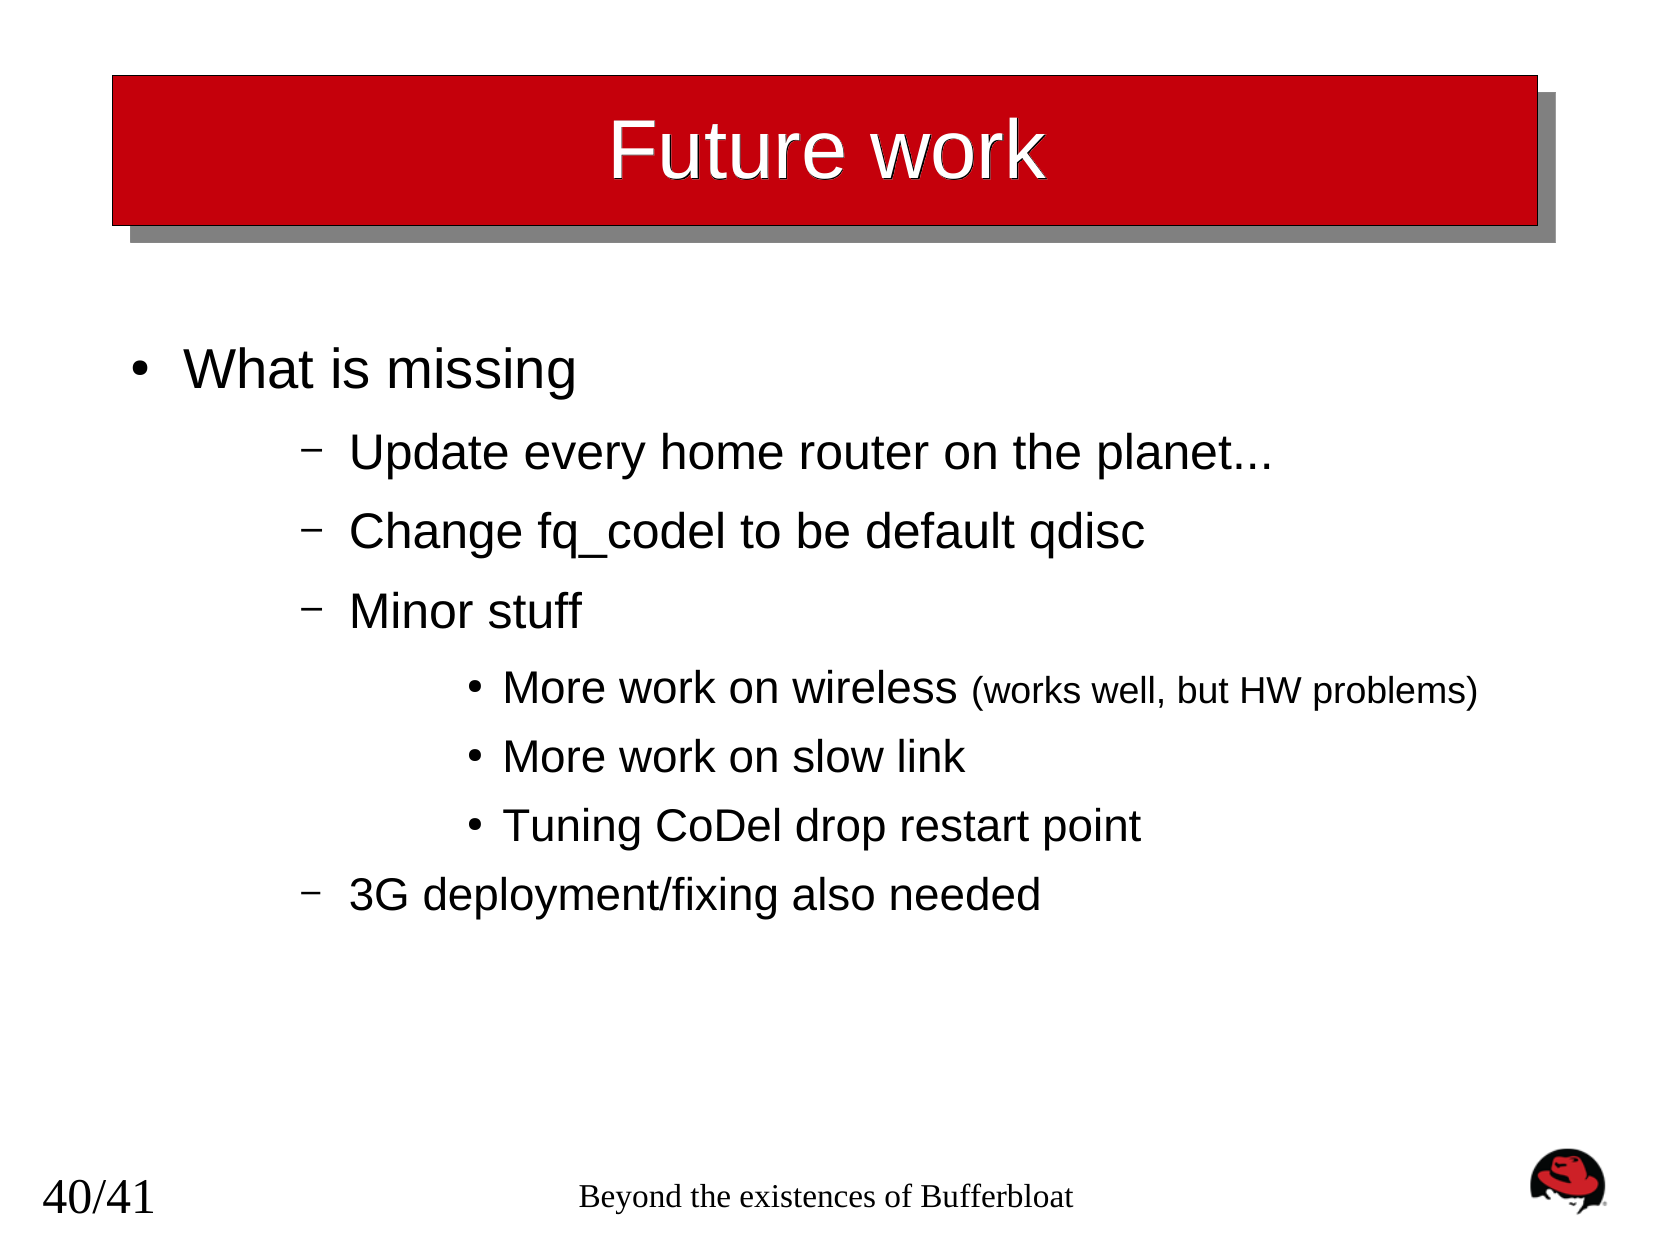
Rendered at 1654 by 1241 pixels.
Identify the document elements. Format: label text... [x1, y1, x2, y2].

picture [1529, 1146, 1613, 1224]
list What is missing Update every home router on the planet... Change fq_codel to be default qdisc Minor stuff More work on wireless (works well, but HW problems) More work on slow link Tuning CoDel drop restart point 3G deployment/fixing also needed [112, 337, 1538, 1126]
title Future work [116, 75, 1538, 226]
